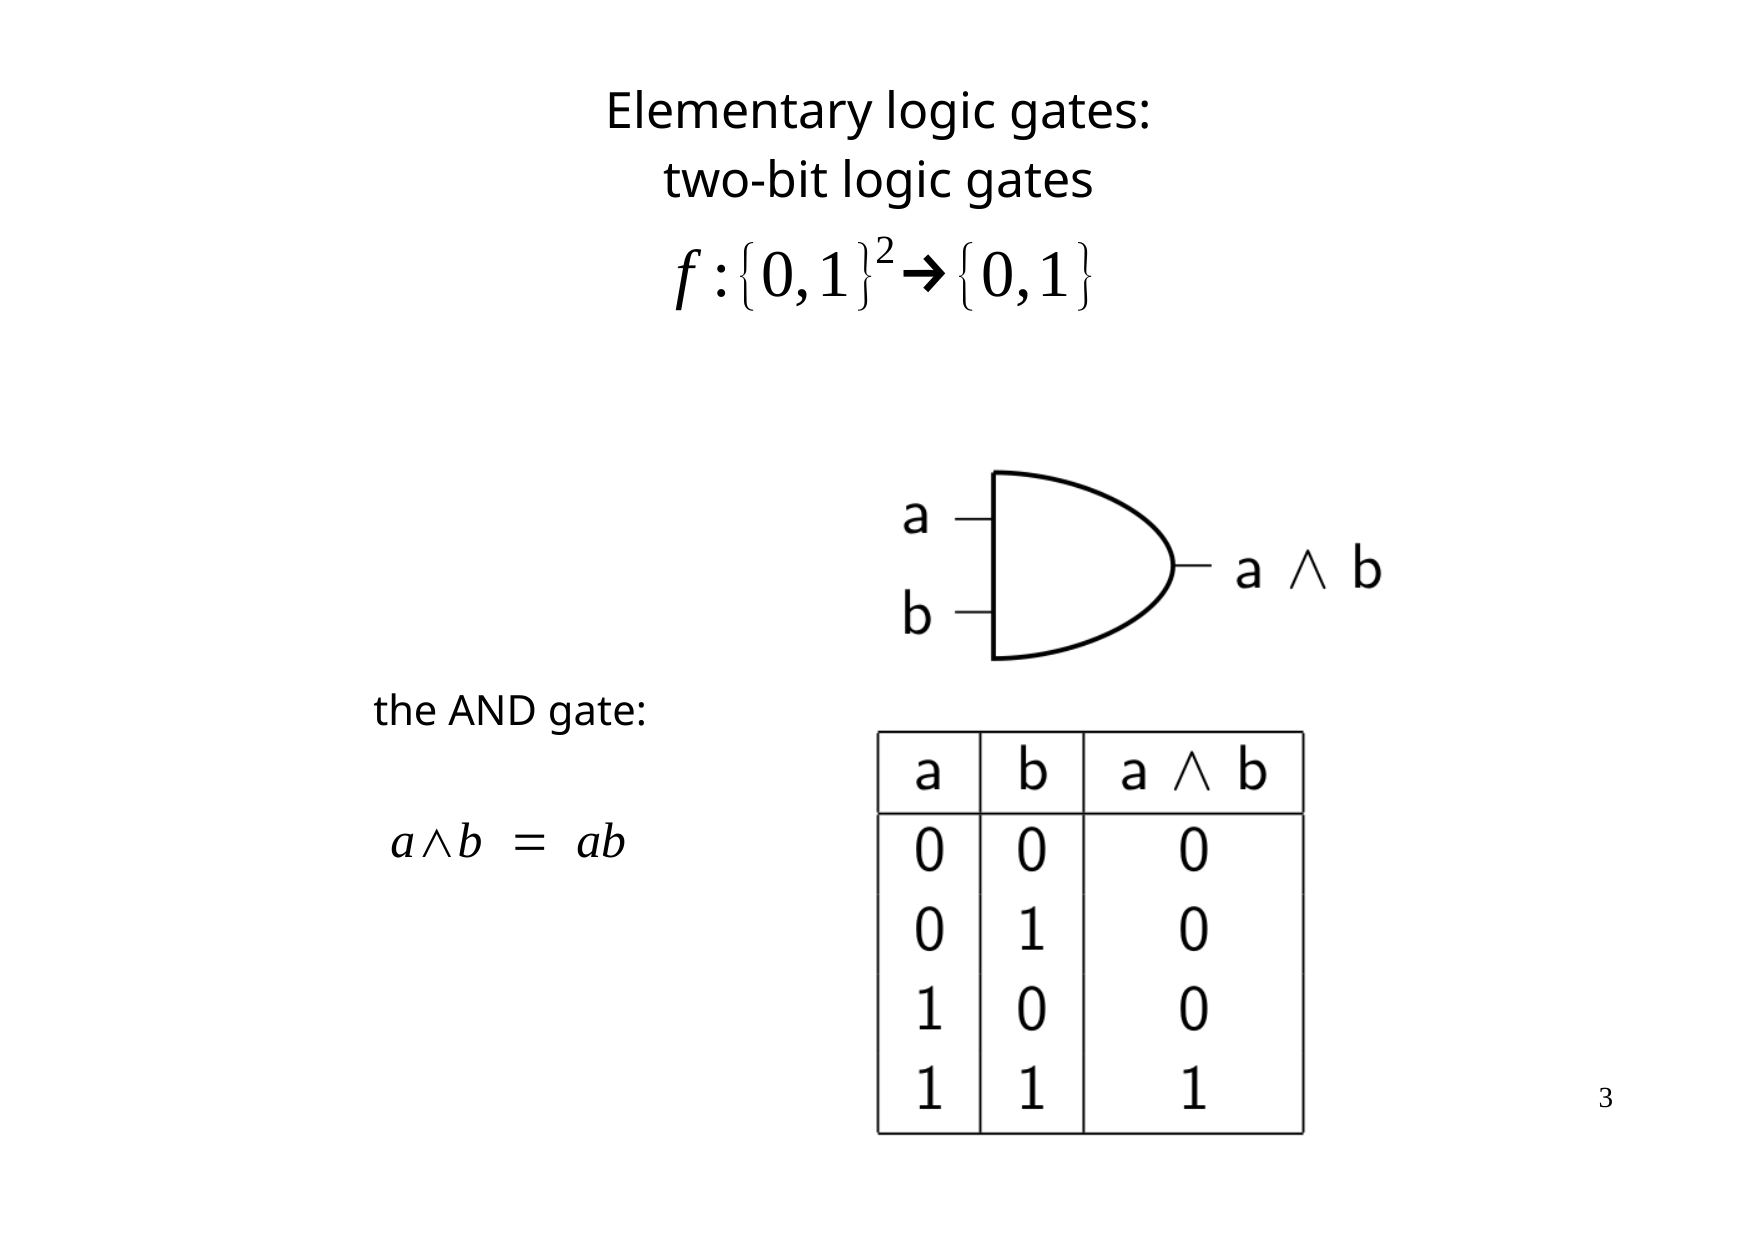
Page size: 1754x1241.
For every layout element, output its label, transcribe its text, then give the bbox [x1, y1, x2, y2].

chart [382, 813, 634, 869]
text_box Elementary logic gates: two-bit logic gates [590, 68, 1164, 213]
chart [667, 227, 1107, 315]
text_box the AND gate: [358, 673, 666, 743]
picture [824, 436, 1425, 1175]
